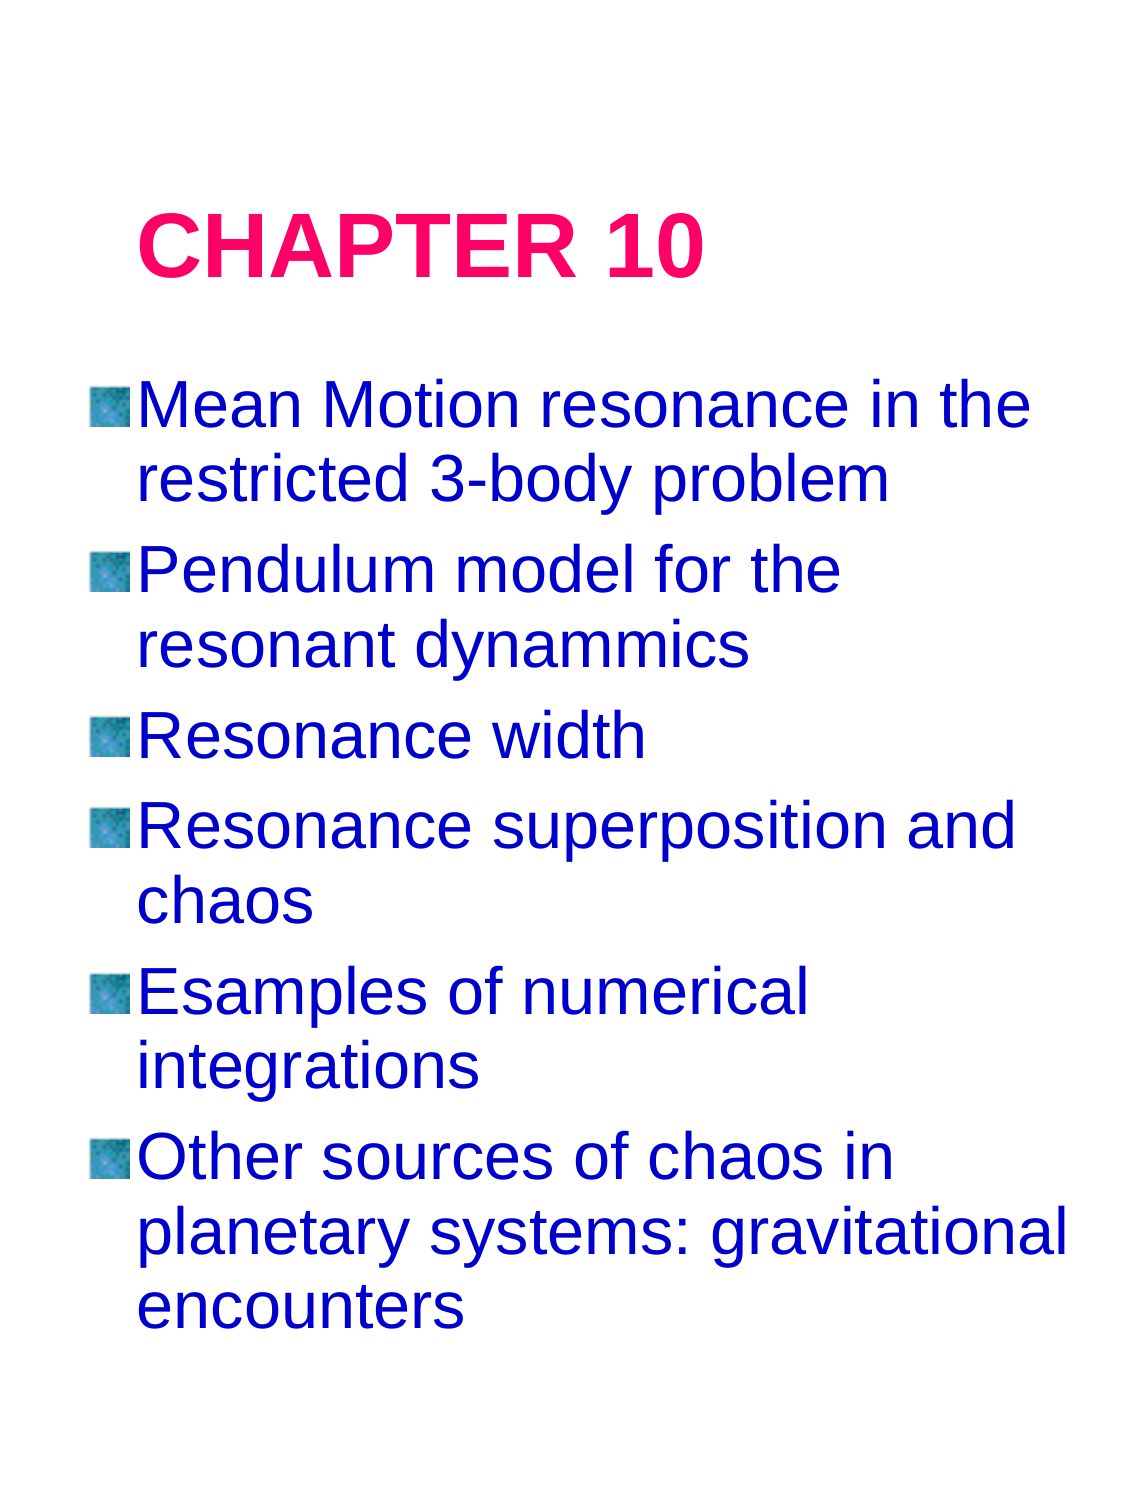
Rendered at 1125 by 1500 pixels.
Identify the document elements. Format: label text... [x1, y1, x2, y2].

text_box CHAPTER 10 [42, 80, 802, 414]
picture [81, 708, 130, 757]
picture [81, 543, 130, 592]
picture [81, 799, 130, 848]
picture [81, 1130, 130, 1179]
picture [81, 378, 130, 427]
picture [81, 965, 130, 1014]
text_box Mean Motion resonance in the restricted 3-body problem Pendulum model for the resonant dynammics Resonance width Resonance superposition and chaos Esamples of numerical integrations Other sources of chaos in planetary systems: gravitational encounters [66, 360, 1125, 1500]
